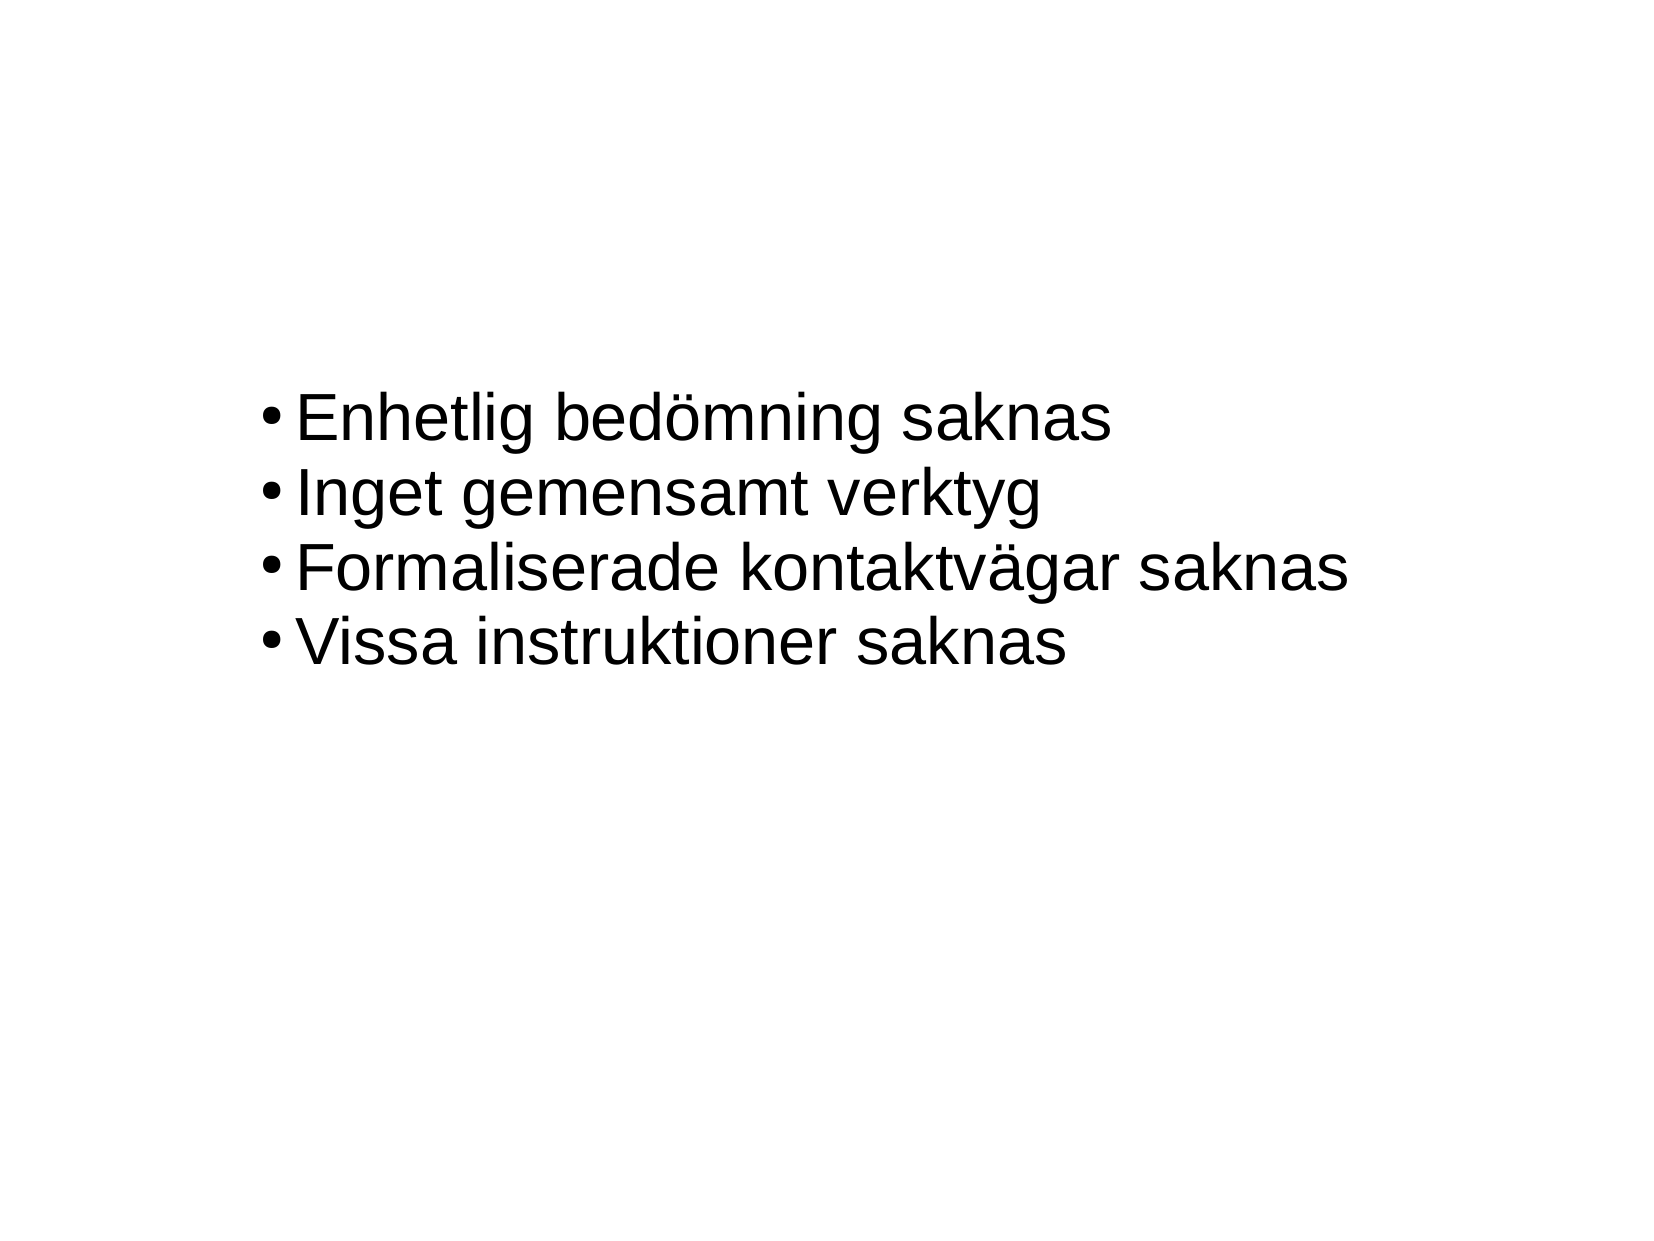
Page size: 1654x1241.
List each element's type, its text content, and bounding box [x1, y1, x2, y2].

subtitle Enhetlig bedömning saknas Inget gemensamt verktyg Formaliserade kontaktvägar saknas Vissa instruktioner saknas [82, 49, 1571, 1010]
